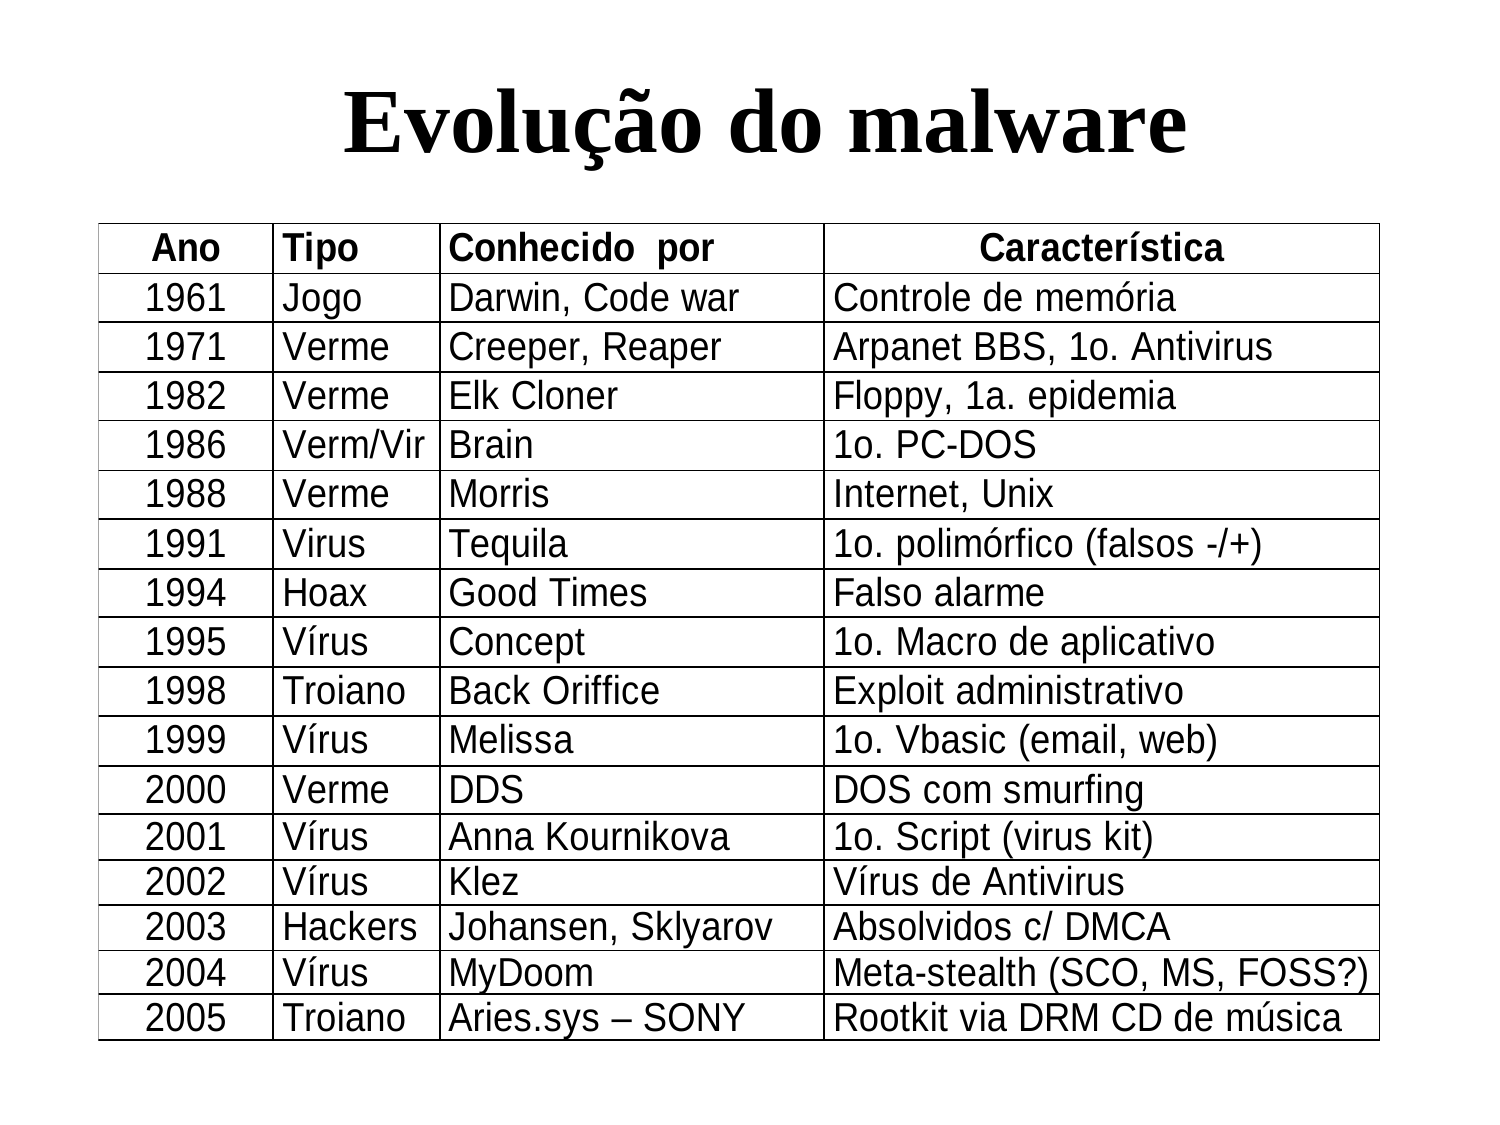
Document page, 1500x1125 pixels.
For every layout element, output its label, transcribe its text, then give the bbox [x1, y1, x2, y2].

title Evolução do malware [74, 18, 1481, 225]
chart [98, 223, 1499, 1043]
